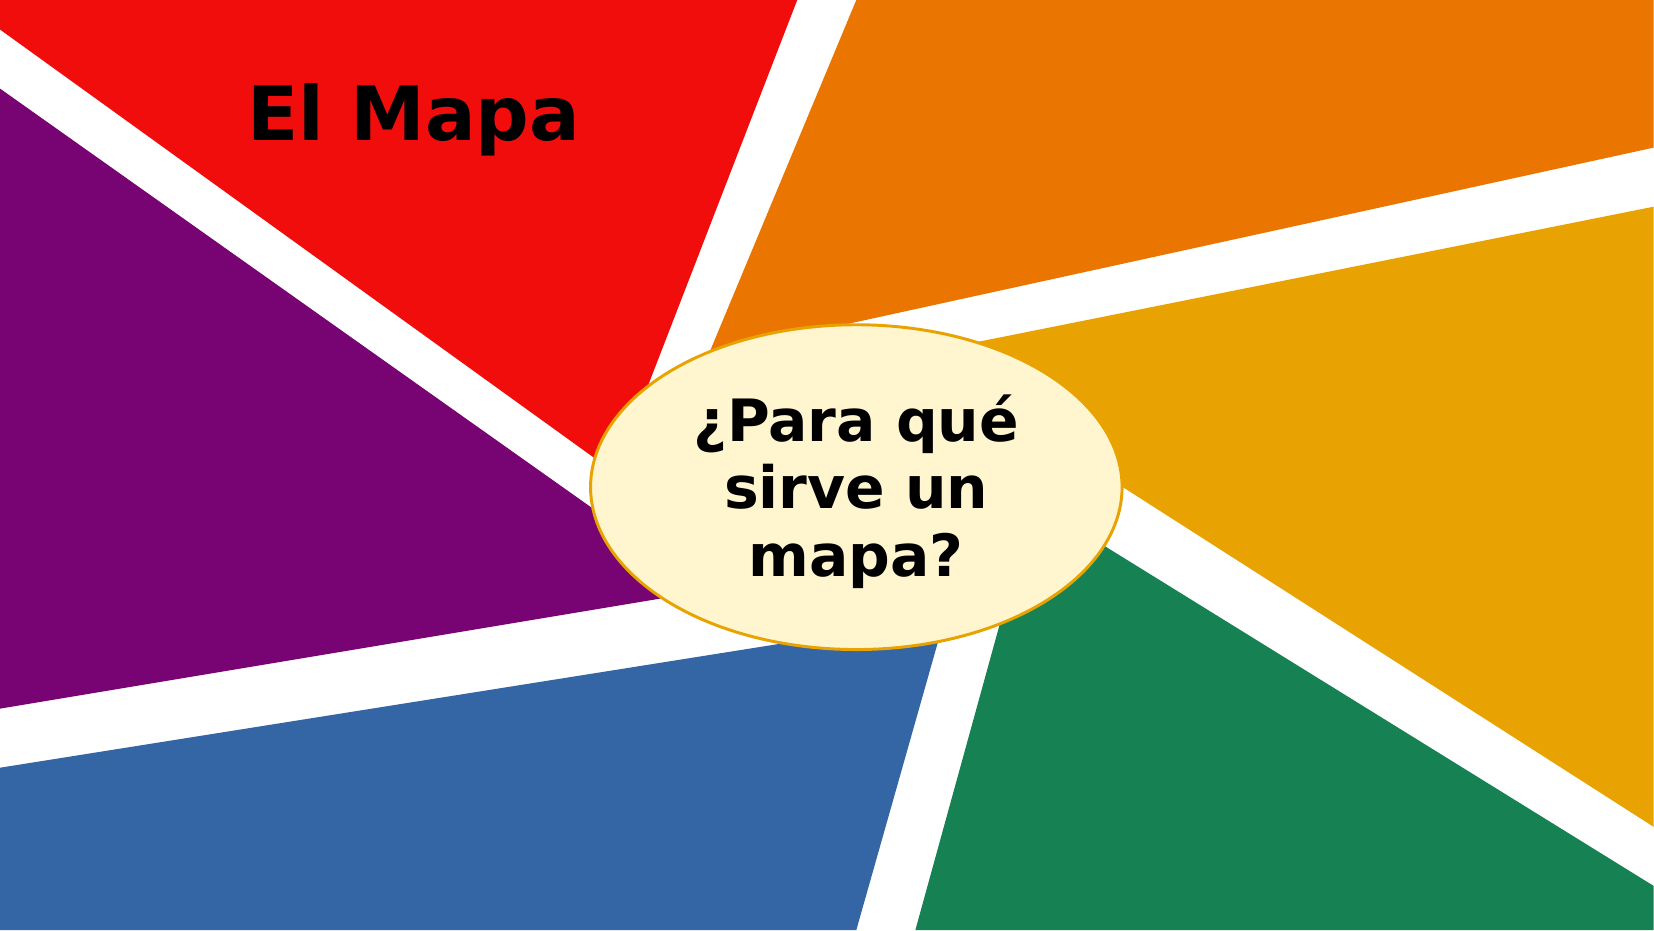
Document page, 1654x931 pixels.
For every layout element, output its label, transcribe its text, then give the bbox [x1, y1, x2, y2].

title El Mapa [82, 37, 746, 193]
text_box [590, 324, 1123, 650]
subtitle ¿Para qué sirve un mapa? [679, 387, 1034, 591]
